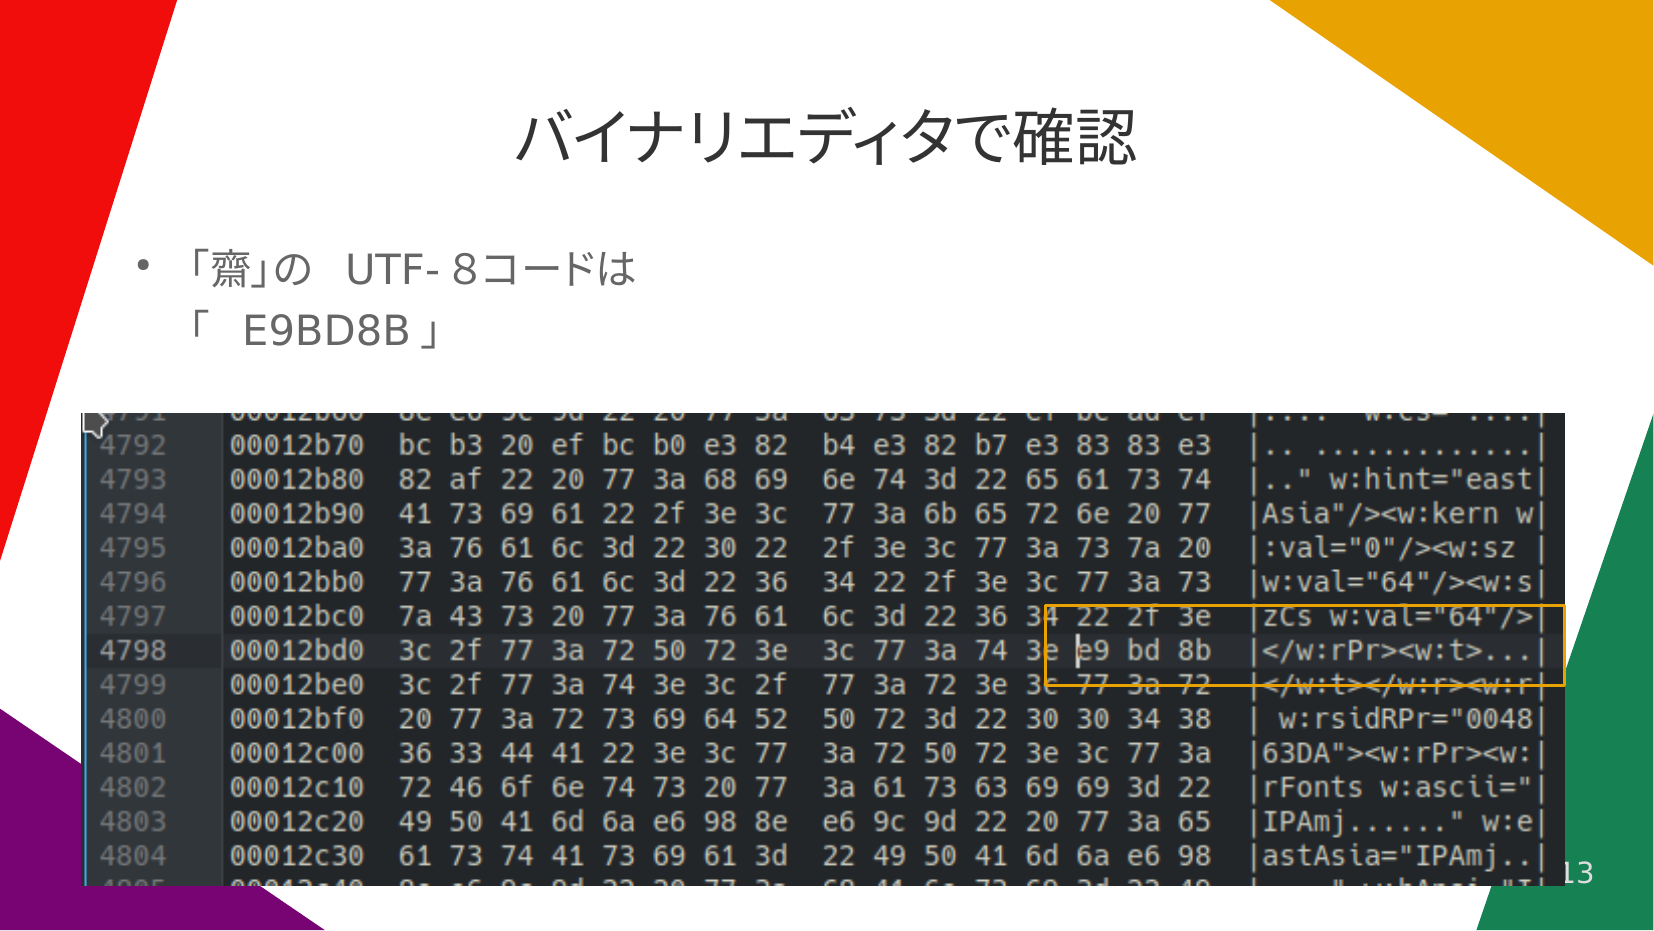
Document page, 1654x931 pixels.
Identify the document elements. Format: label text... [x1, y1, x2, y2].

picture [857, 413, 1565, 886]
title バイナリエディタで確認 [118, 59, 1536, 207]
picture [81, 413, 118, 886]
picture [1047, 607, 1563, 684]
list 「齋」のUTF-８コードは 「E9BD8B」 [118, 236, 857, 916]
